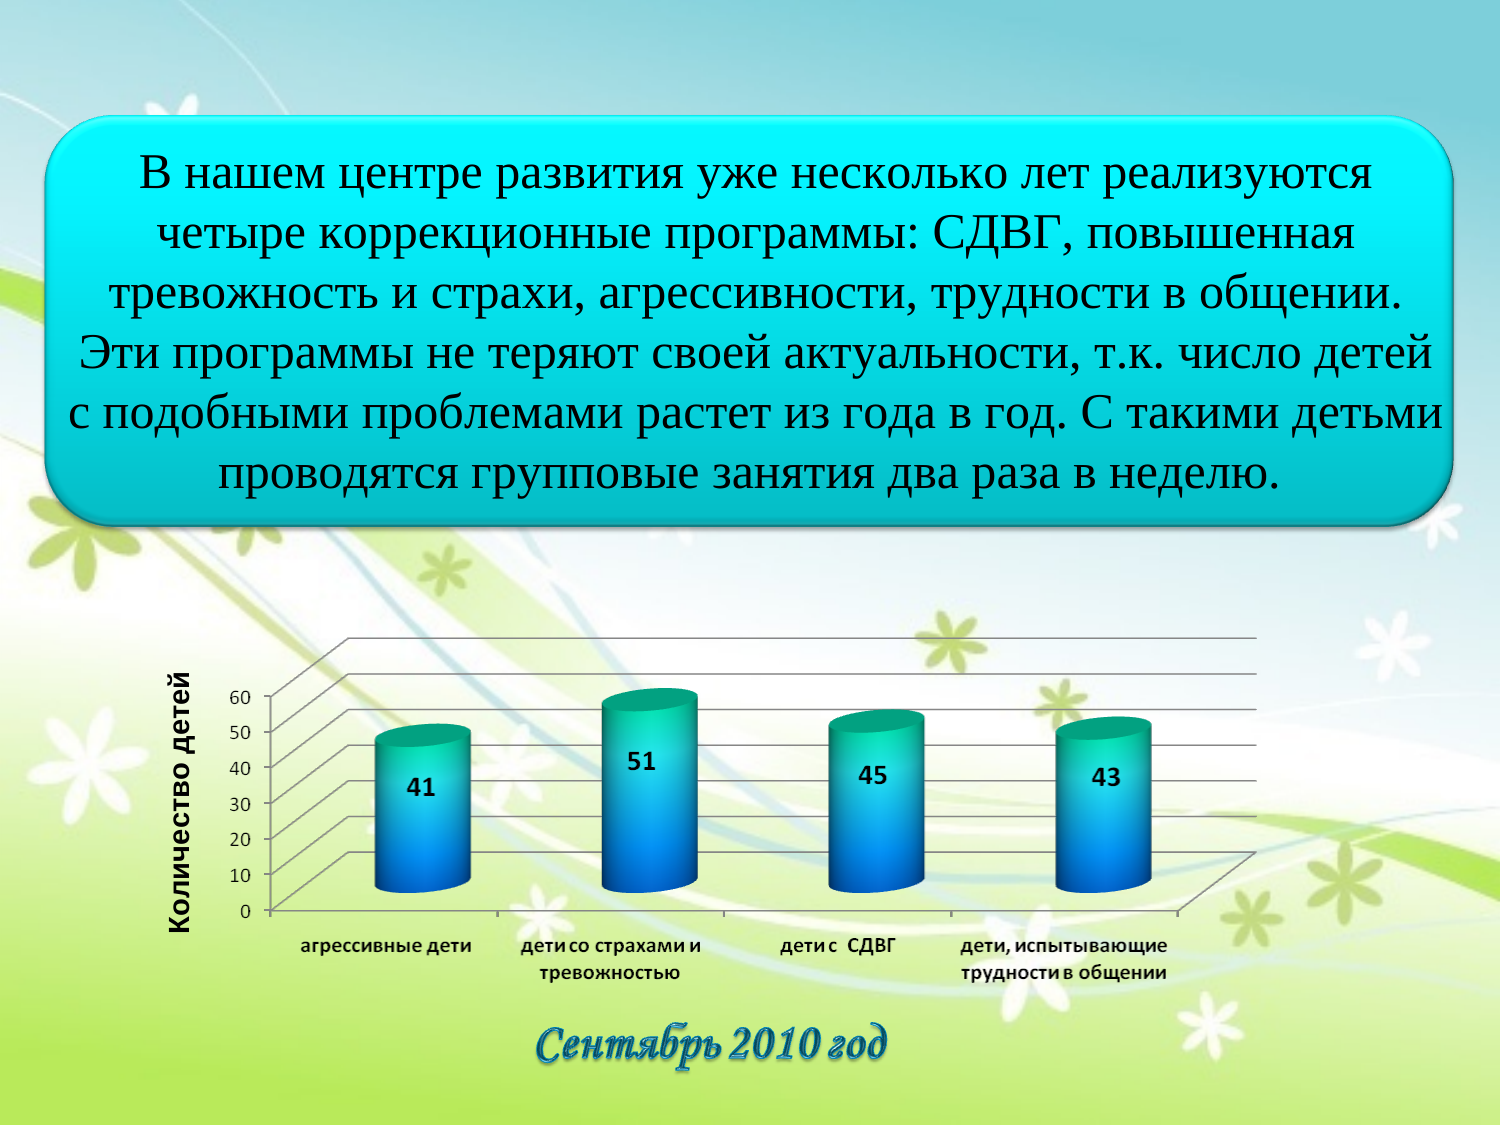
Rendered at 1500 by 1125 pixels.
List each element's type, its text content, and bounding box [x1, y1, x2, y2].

text_box Количество детей [152, 597, 203, 1008]
text_box В нашем центре развития уже несколько лет реализуются четыре коррекционные программы: СДВГ, повышенная тревожность и страхи, агрессивности, трудности в общении. Эти программы не теряют своей актуальности, т.к. число детей с подобными проблемами растет из года в год. С такими детьми проводятся групповые занятия два раза в неделю. [46, 130, 1465, 506]
picture [0, 0, 1500, 1125]
